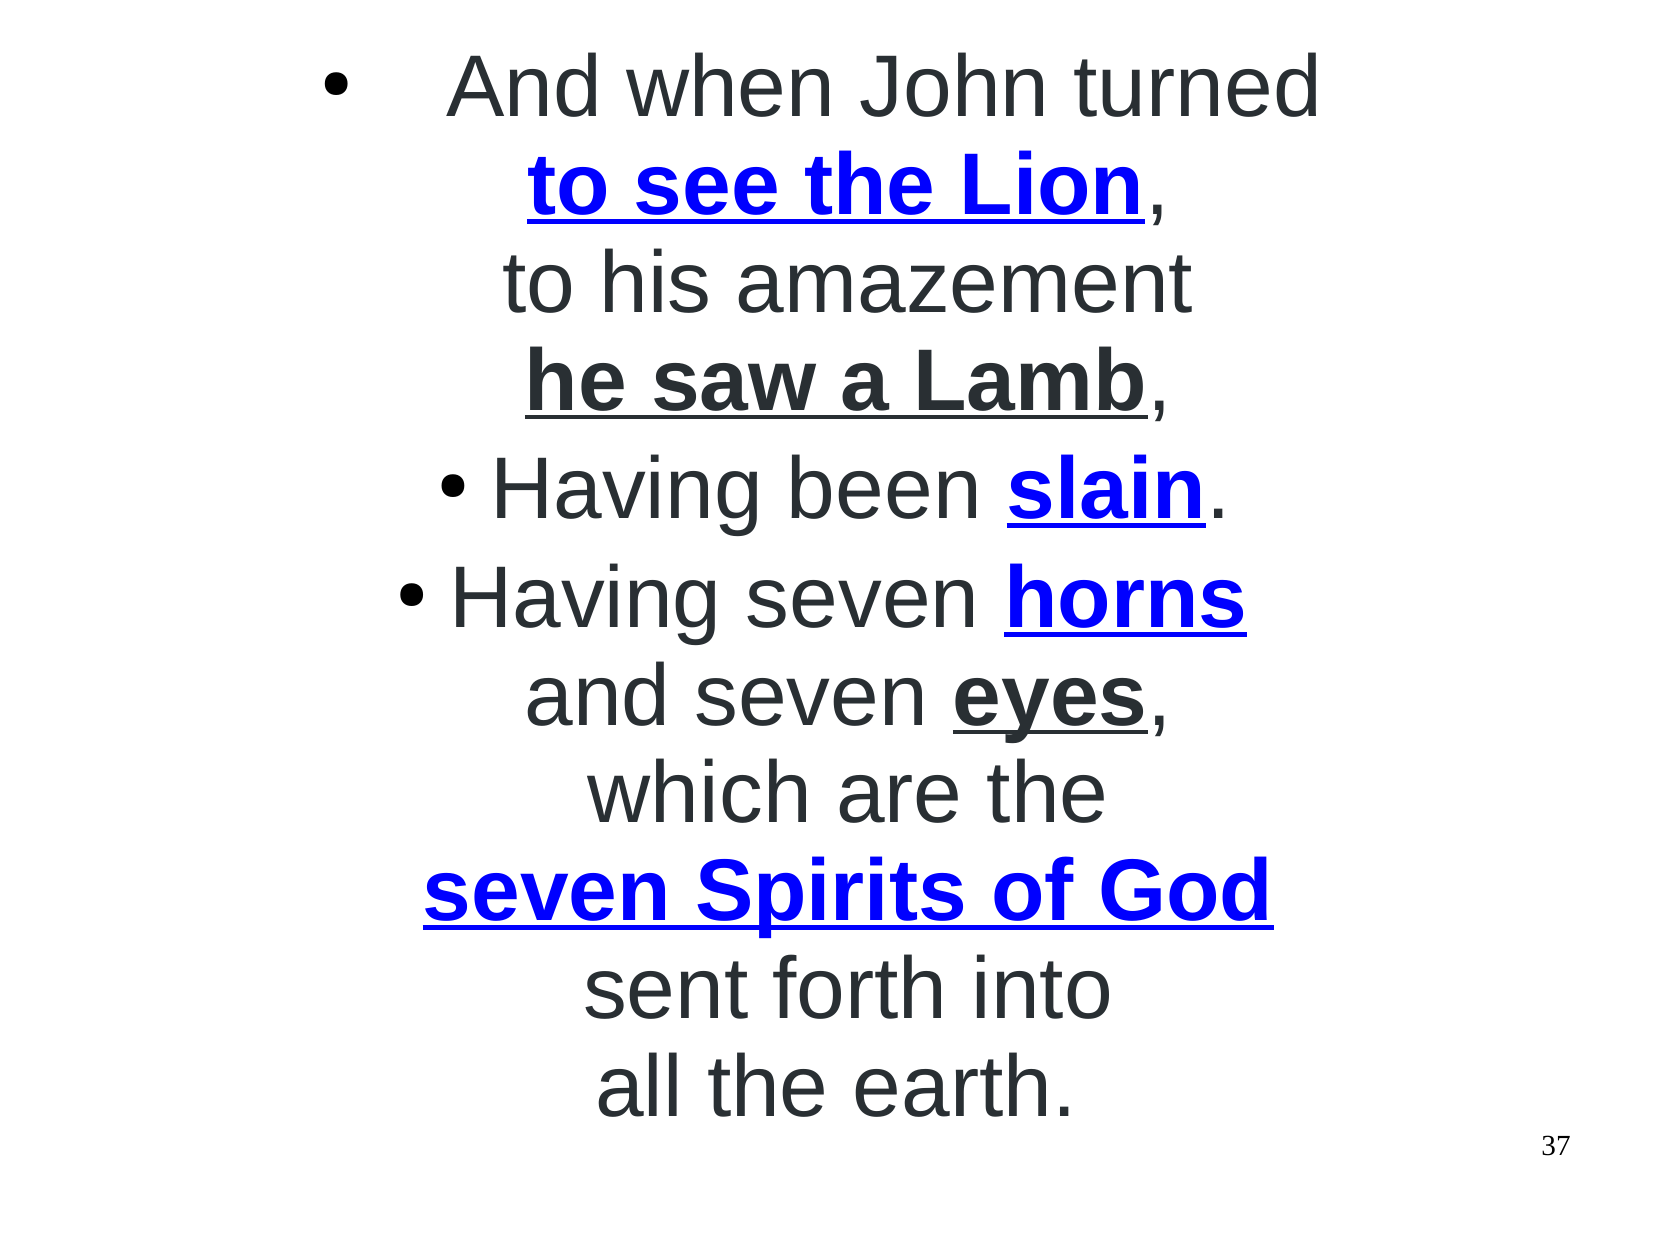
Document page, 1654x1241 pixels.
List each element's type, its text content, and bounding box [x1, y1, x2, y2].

list And when John turned to see the Lion, to his amazement he saw a Lamb, Having been slain. Having seven horns and seven eyes, which are the seven Spirits of God sent forth into all the earth. [37, 37, 1613, 1238]
